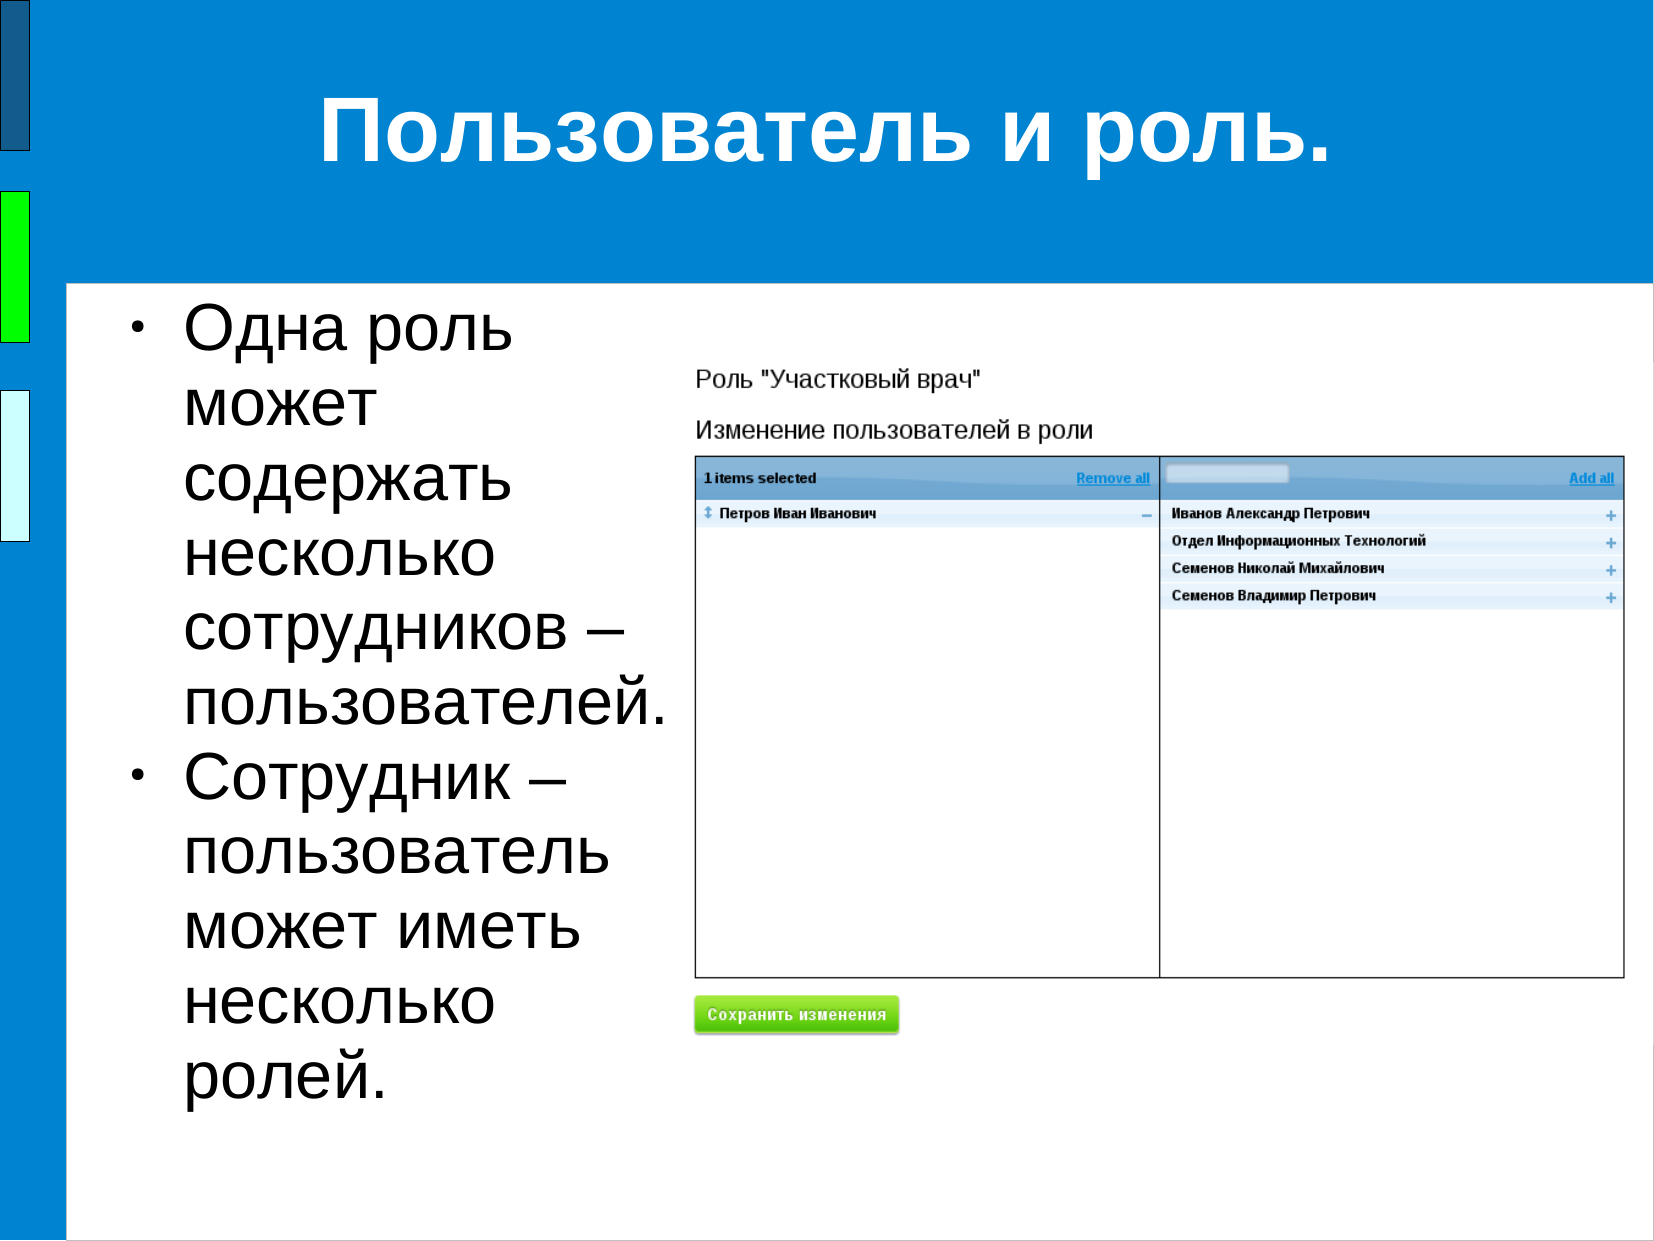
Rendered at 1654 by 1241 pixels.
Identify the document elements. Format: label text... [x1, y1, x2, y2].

list Одна роль может содержать несколько сотрудников – пользователей. Сотрудник – пользователь может иметь несколько ролей. [82, 290, 718, 1113]
picture [690, 362, 1654, 1045]
title Пользователь и роль. [82, 33, 1571, 226]
